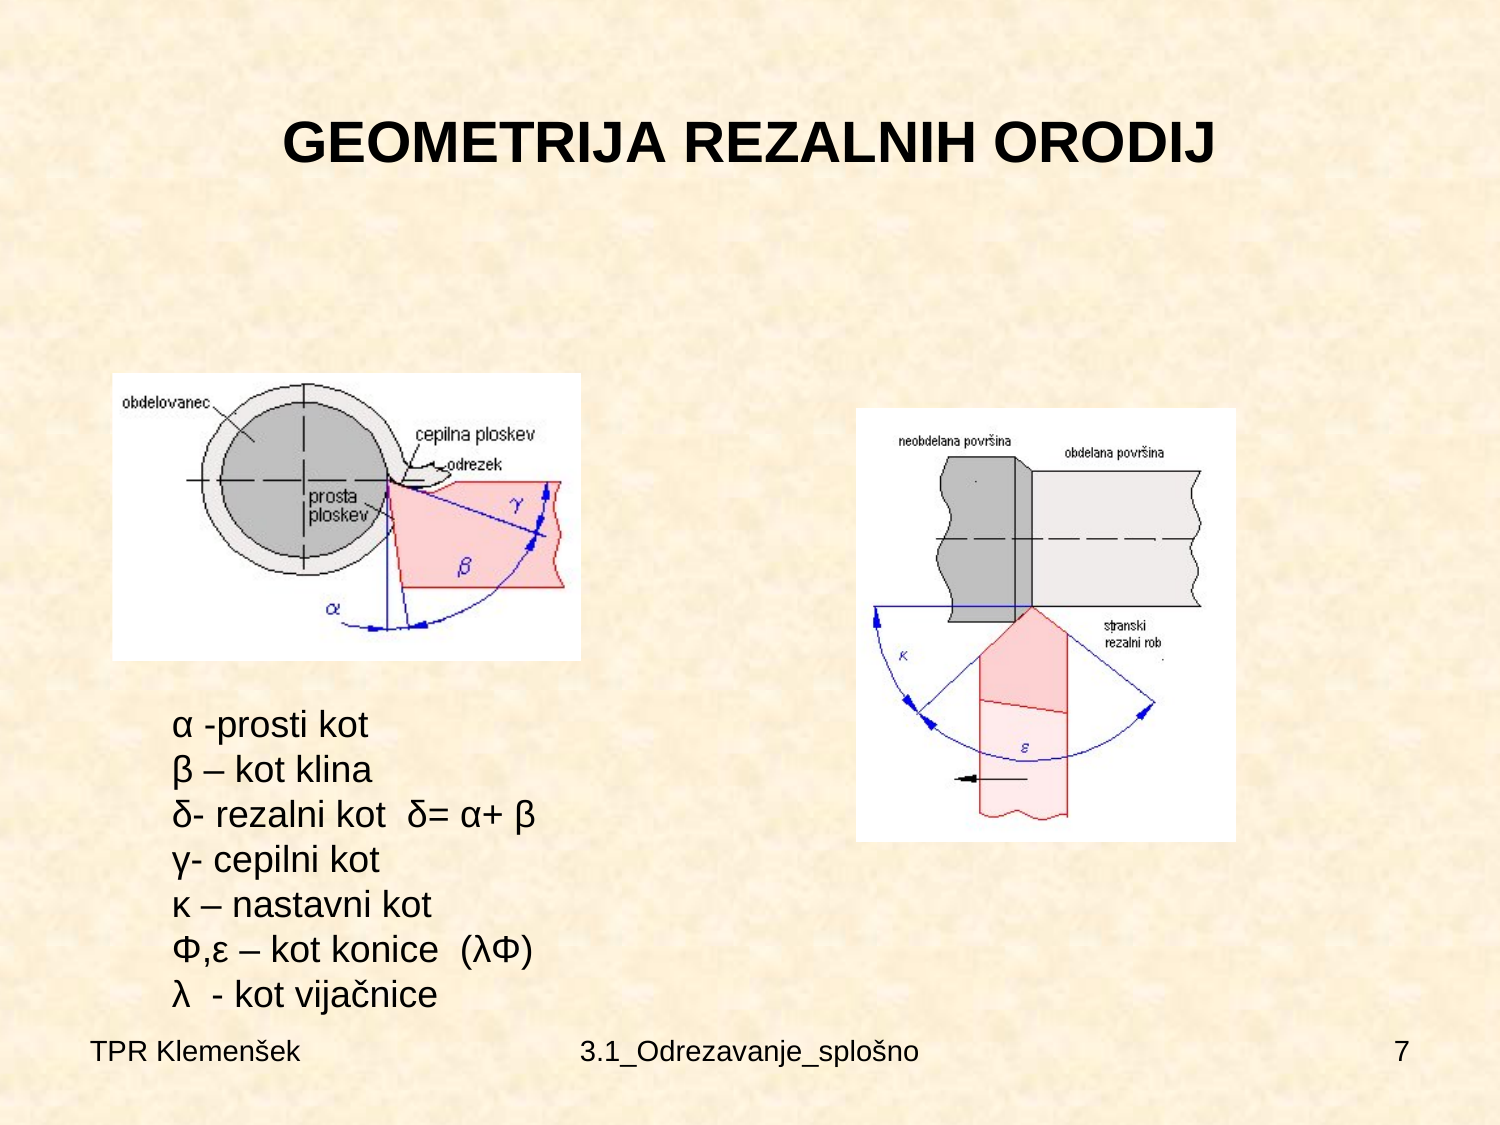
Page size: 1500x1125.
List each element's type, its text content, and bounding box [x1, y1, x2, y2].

text_box 3.1_Odrezavanje_splošno [512, 1024, 988, 1103]
picture [0, 0, 1500, 1125]
title GEOMETRIJA REZALNIH ORODIJ [75, 45, 1426, 233]
text_box TPR Klemenšek [74, 1024, 426, 1103]
text_box α -prosti kot β – kot klina δ- rezalni kot δ= α+ β γ- cepilni kot κ – nastavni kot Φ,ε – kot konice (λΦ) λ - kot vijačnice [157, 692, 552, 1023]
text_box <number> [1074, 1024, 1426, 1103]
